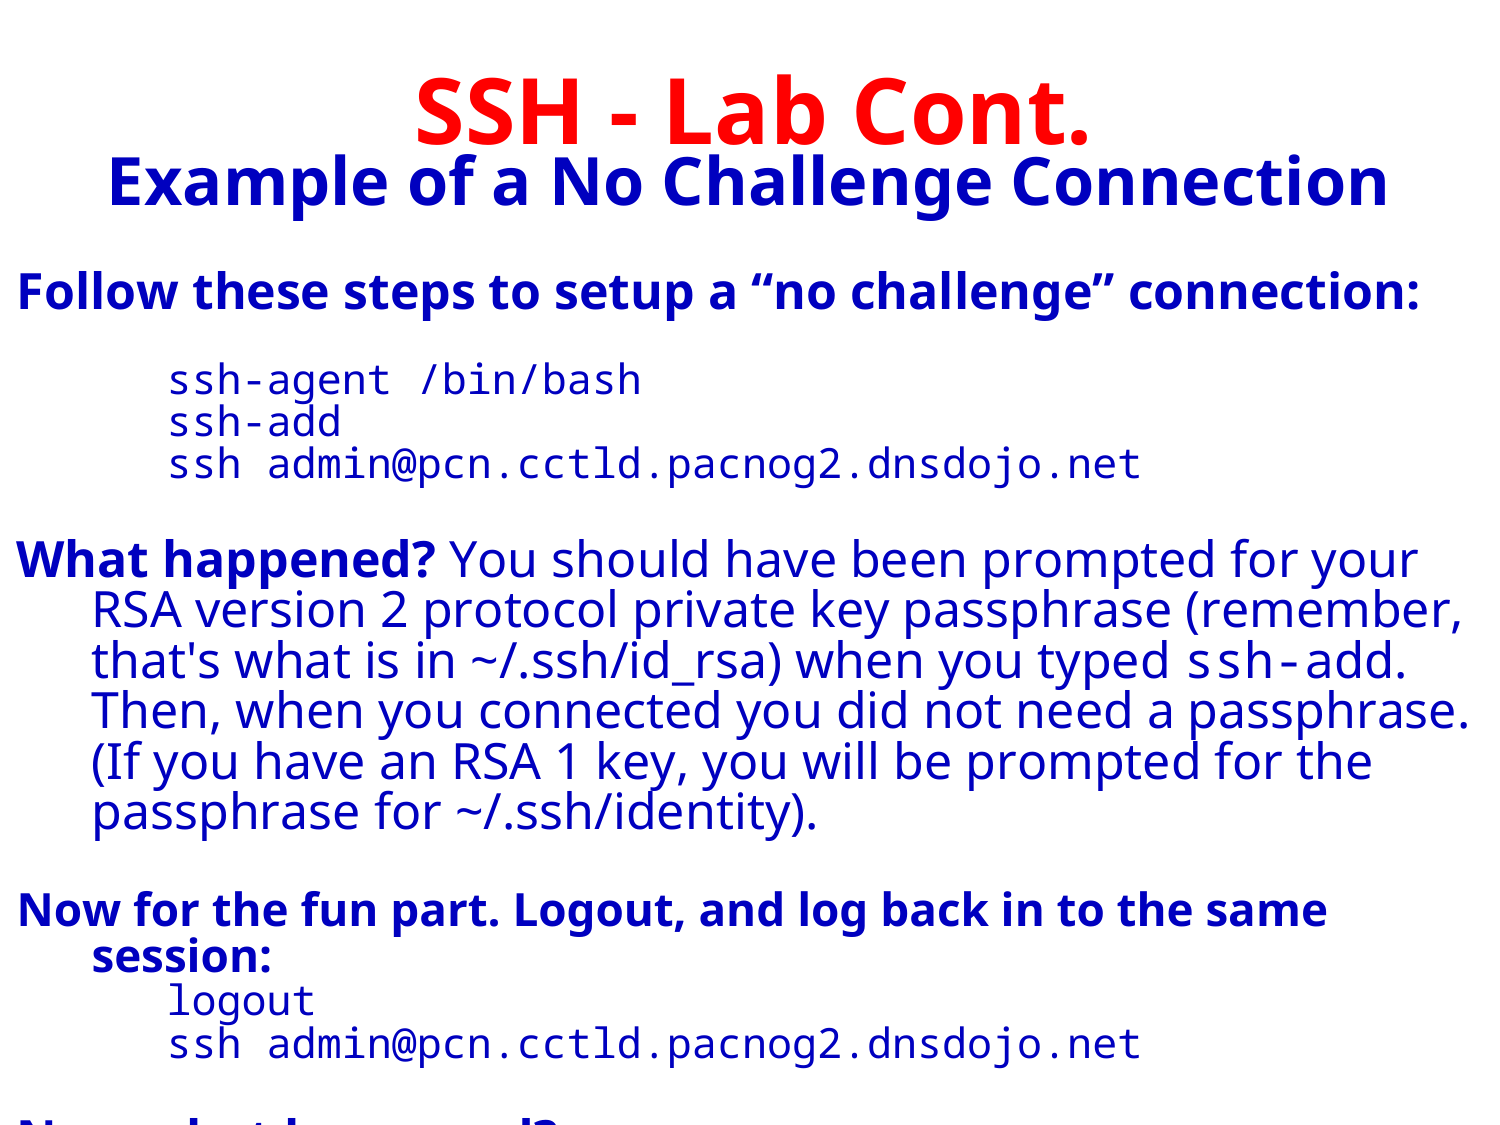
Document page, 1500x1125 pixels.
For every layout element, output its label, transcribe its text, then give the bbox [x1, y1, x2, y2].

text_box [82, 929, 1302, 1042]
list Example of a No Challenge Connection Follow these steps to setup a “no challenge” connection: ssh-agent /bin/bash ssh-add ssh admin@pcn.cctld.pacnog2.dnsdojo.net What happened? You should have been prompted for your RSA version 2 protocol private key passphrase (remember, that's what is in ~/.ssh/id_rsa) when you typed ssh-add. Then, when you connected you did not need a passphrase. (If you have an RSA 1 key, you will be prompted for the passphrase for ~/.ssh/identity). Now for the fun part. Logout, and log back in to the same session: logout ssh admin@pcn.cctld.pacnog2.dnsdojo.net Now what happened? [16, 151, 1482, 1123]
title SSH - Lab Cont. [191, 46, 1341, 165]
